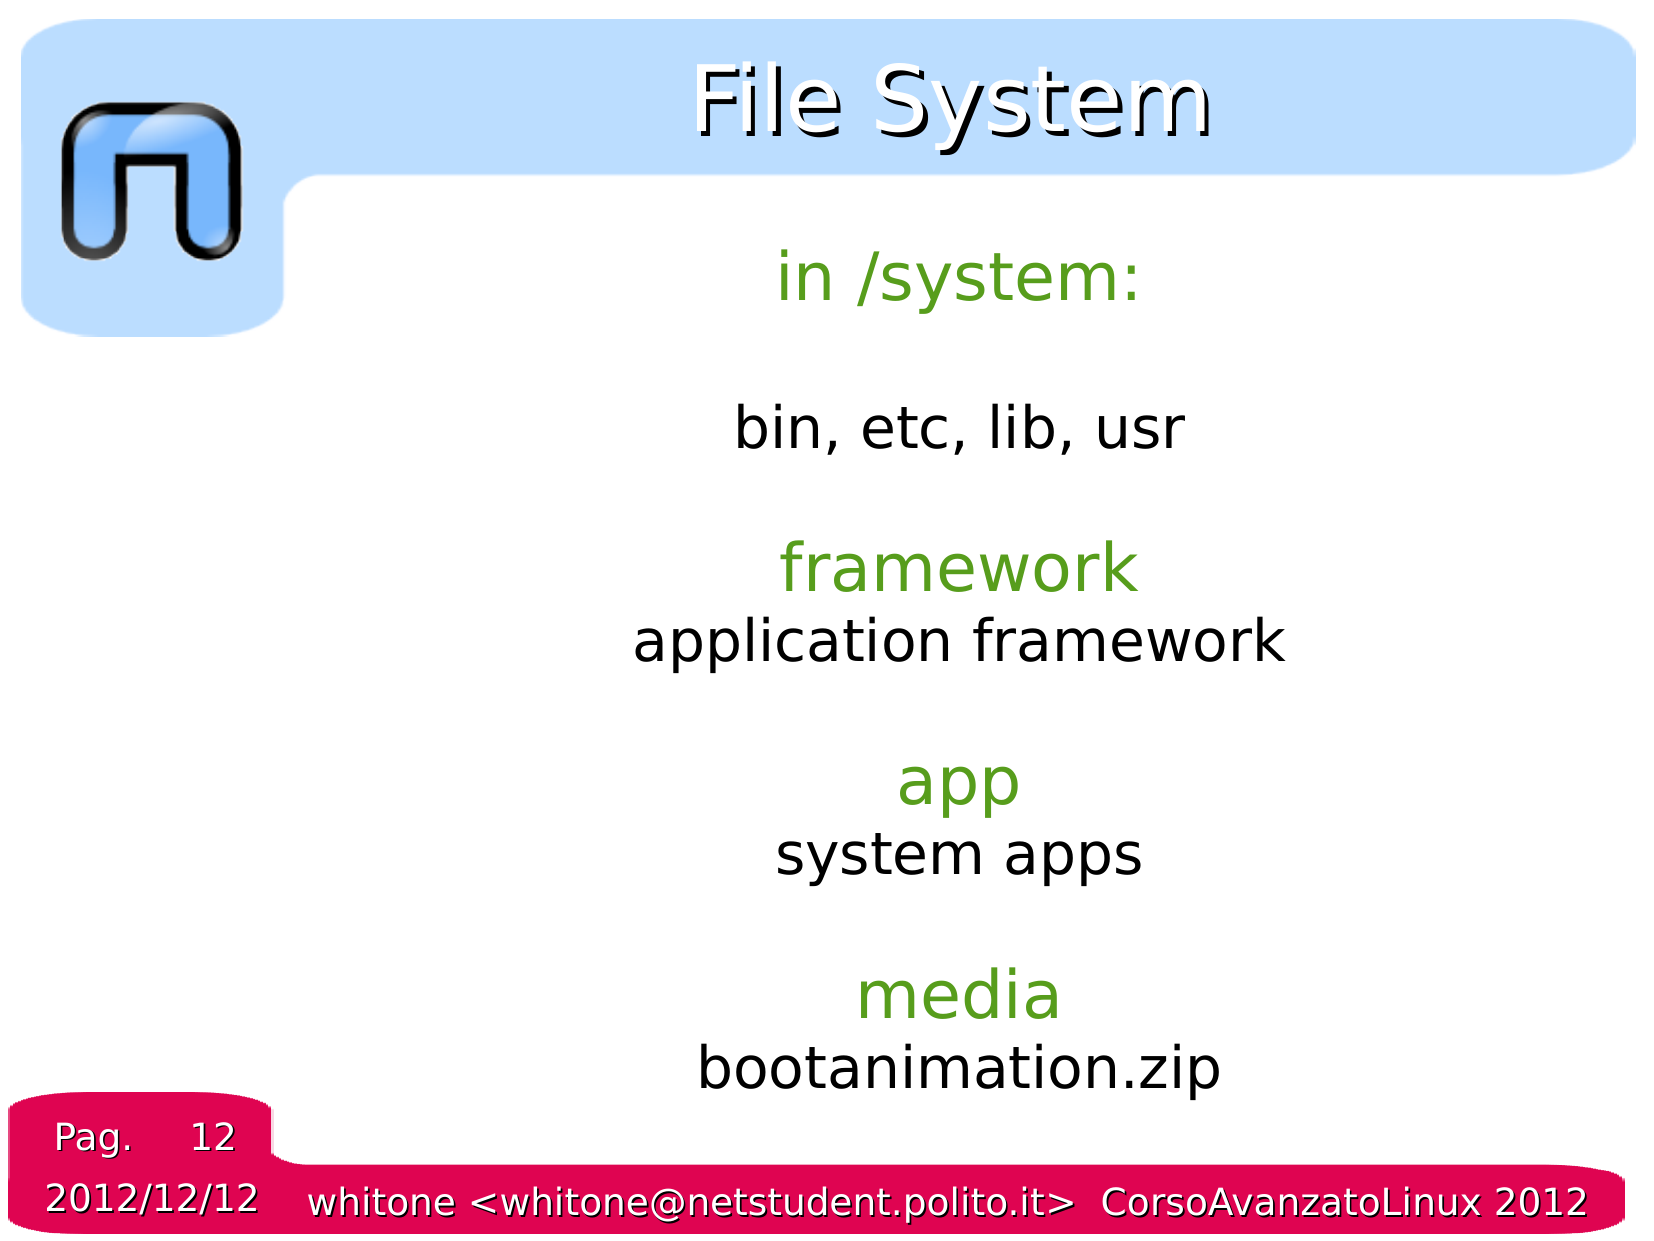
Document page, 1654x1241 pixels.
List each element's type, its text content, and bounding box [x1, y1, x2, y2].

picture [8, 1092, 1625, 1234]
title File System [265, 3, 1636, 197]
picture [0, 19, 1636, 354]
text_box Pag. <numero> [27, 1108, 413, 1168]
subtitle in /system: bin, etc, lib, usr framework application framework app system apps media bootanimation.zip [295, 212, 1625, 1129]
text_box 2012/12/12 [29, 1169, 284, 1241]
text_box whitone <whitone@netstudent.polito.it> CorsoAvanzatoLinux 2012 [292, 1173, 1604, 1241]
